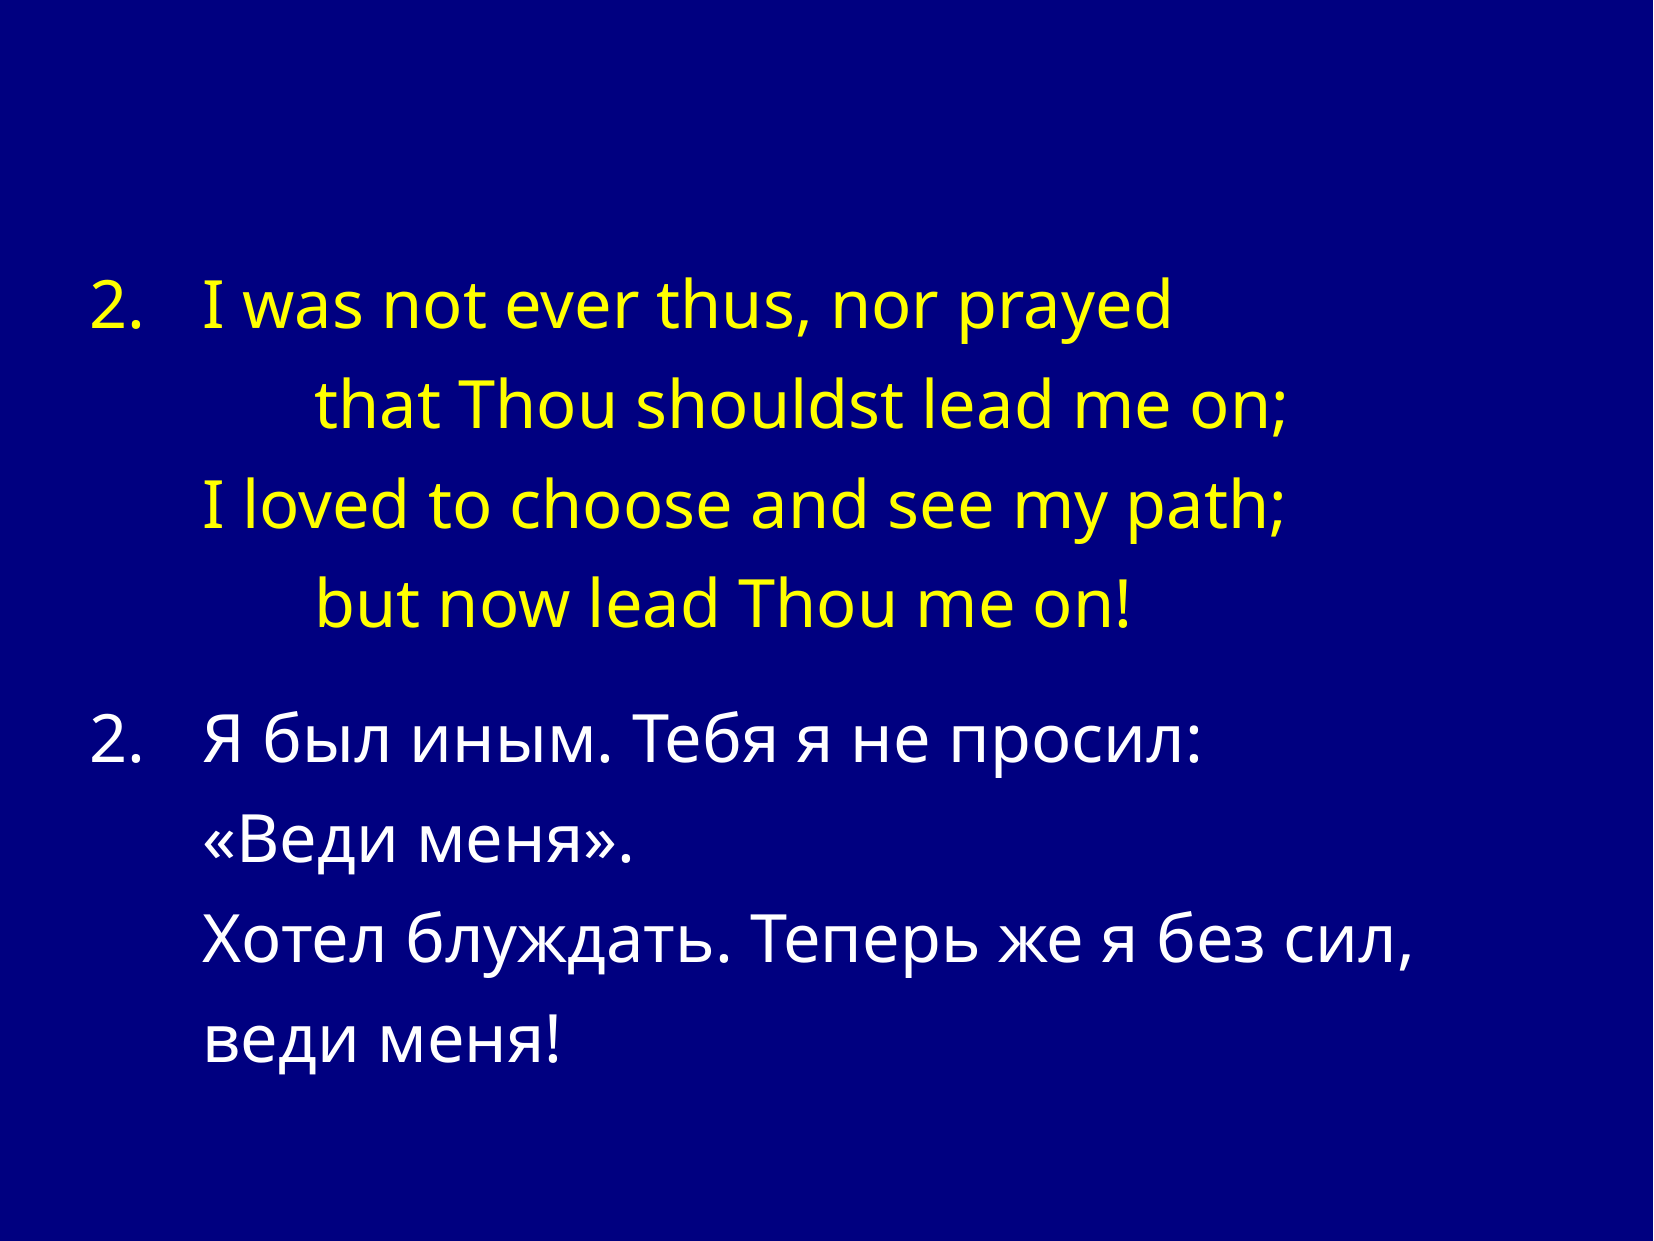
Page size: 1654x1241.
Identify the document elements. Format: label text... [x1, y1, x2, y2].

text_box 2. Я был иным. Тебя я не просил: «Веди меня». Хотел блуждать. Теперь же я без сил, веди меня! [75, 675, 1651, 1163]
text_box 2. I was not ever thus, nor prayed that Thou shouldst lead me on; I loved to choose and see my path; but now lead Thou me on! [75, 150, 1651, 638]
